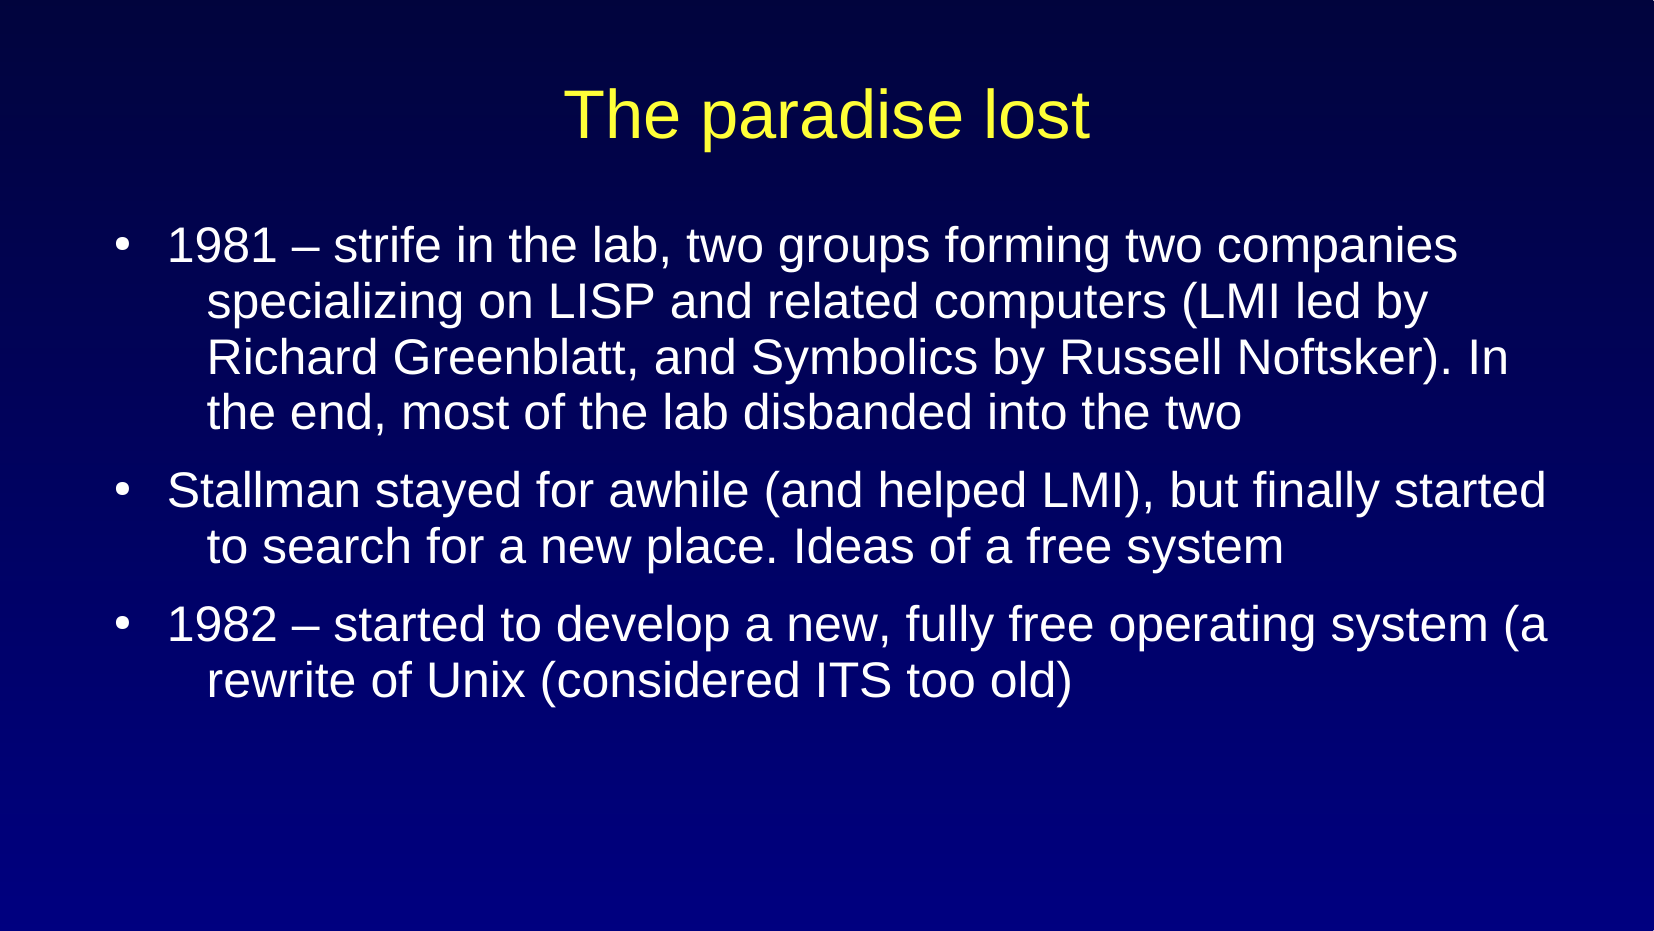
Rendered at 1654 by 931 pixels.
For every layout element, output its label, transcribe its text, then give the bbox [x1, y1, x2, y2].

title The paradise lost [82, 37, 1571, 193]
list 1981 – strife in the lab, two groups forming two companies specializing on LISP and related computers (LMI led by Richard Greenblatt, and Symbolics by Russell Noftsker). In the end, most of the lab disbanded into the two Stallman stayed for awhile (and helped LMI), but finally started to search for a new place. Ideas of a free system 1982 – started to develop a new, fully free operating system (a rewrite of Unix (considered ITS too old) [82, 217, 1571, 758]
